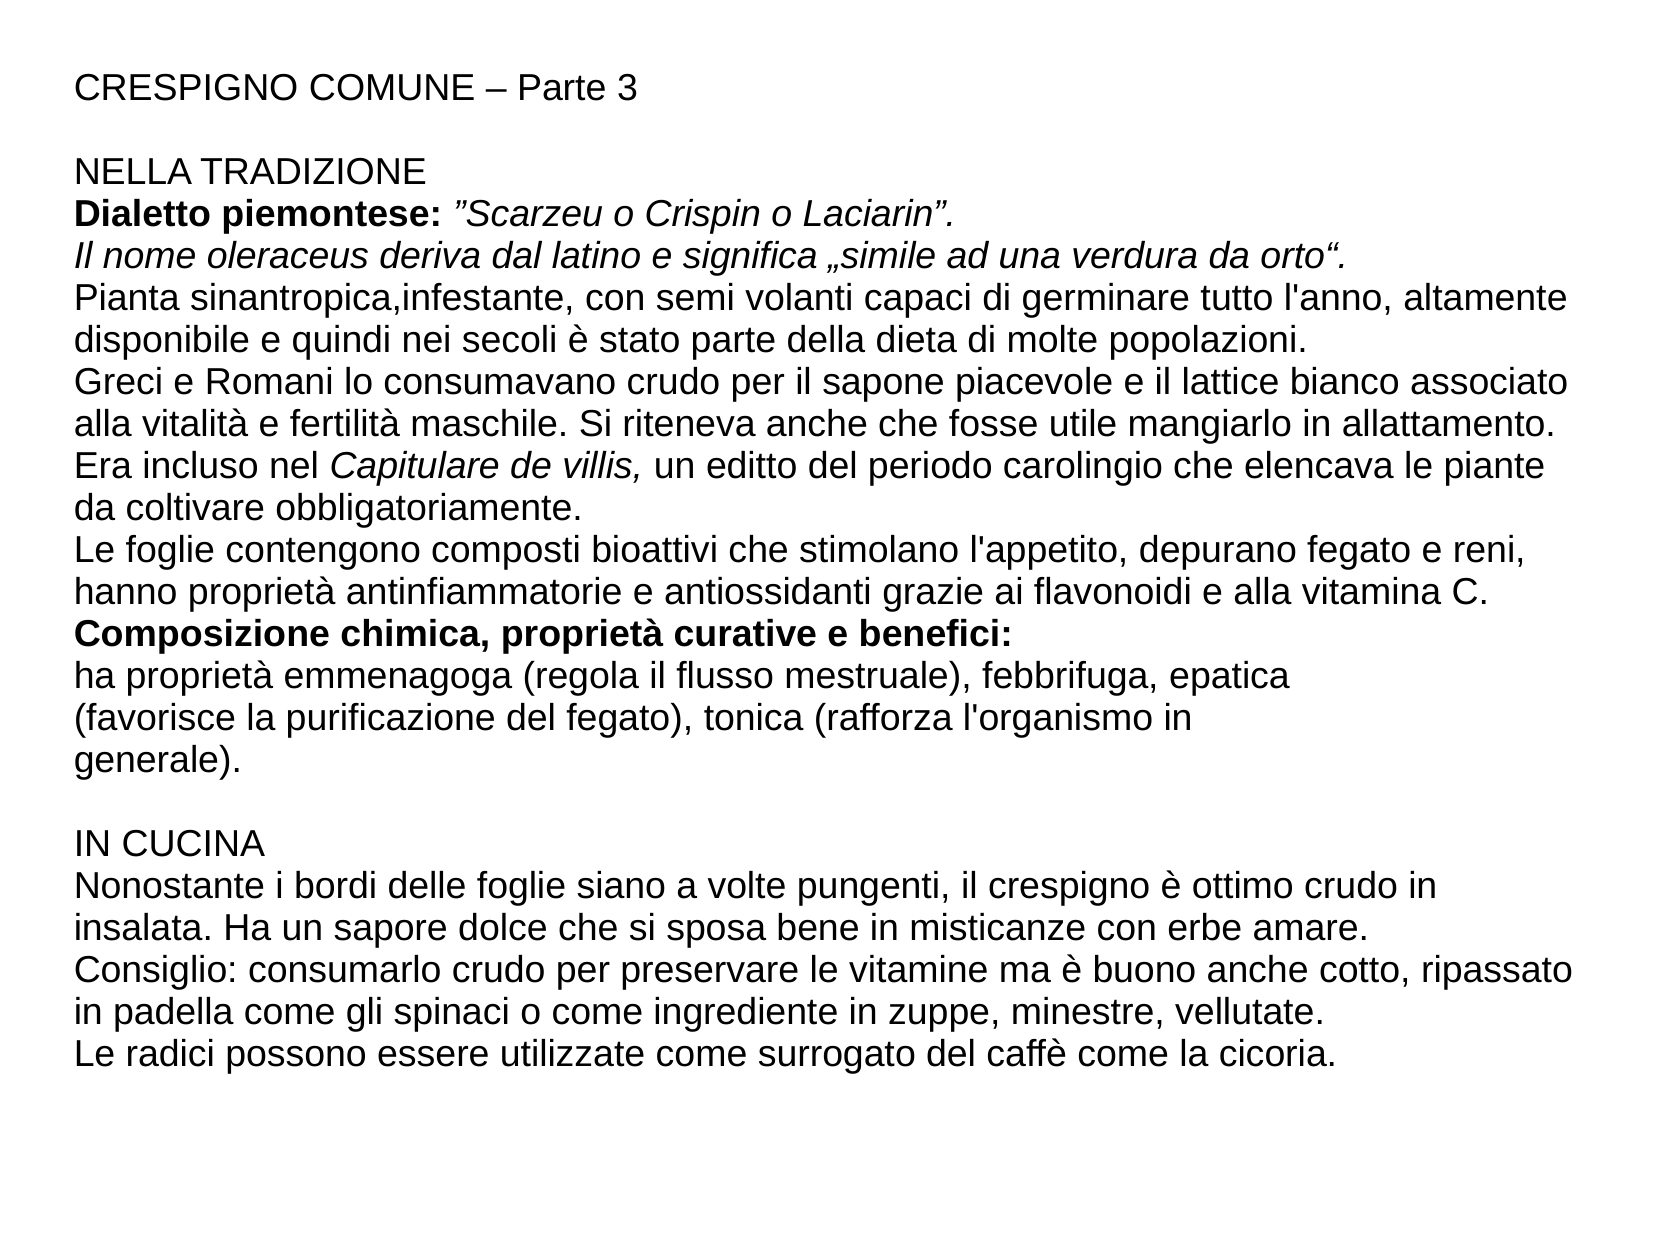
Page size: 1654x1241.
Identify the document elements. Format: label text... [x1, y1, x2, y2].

text_box CRESPIGNO COMUNE – Parte 3 NELLA TRADIZIONE Dialetto piemontese: ”Scarzeu o Crispin o Laciarin”. Il nome oleraceus deriva dal latino e significa „simile ad una verdura da orto“. Pianta sinantropica,infestante, con semi volanti capaci di germinare tutto l'anno, altamente disponibile e quindi nei secoli è stato parte della dieta di molte popolazioni. Greci e Romani lo consumavano crudo per il sapone piacevole e il lattice bianco associato alla vitalità e fertilità maschile. Si riteneva anche che fosse utile mangiarlo in allattamento. Era incluso nel Capitulare de villis, un editto del periodo carolingio che elencava le piante da coltivare obbligatoriamente. Le foglie contengono composti bioattivi che stimolano l'appetito, depurano fegato e reni, hanno proprietà antinfiammatorie e antiossidanti grazie ai flavonoidi e alla vitamina C. Composizione chimica, proprietà curative e benefici: ha proprietà emmenagoga (regola il flusso mestruale), febbrifuga, epatica (favorisce la purificazione del fegato), tonica (rafforza l'organismo in generale). IN CUCINA Nonostante i bordi delle foglie siano a volte pungenti, il crespigno è ottimo crudo in insalata. Ha un sapore dolce che si sposa bene in misticanze con erbe amare. Consiglio: consumarlo crudo per preservare le vitamine ma è buono anche cotto, ripassato in padella come gli spinaci o come ingrediente in zuppe, minestre, vellutate. Le radici possono essere utilizzate come surrogato del caffè come la cicoria. [59, 59, 1595, 1241]
